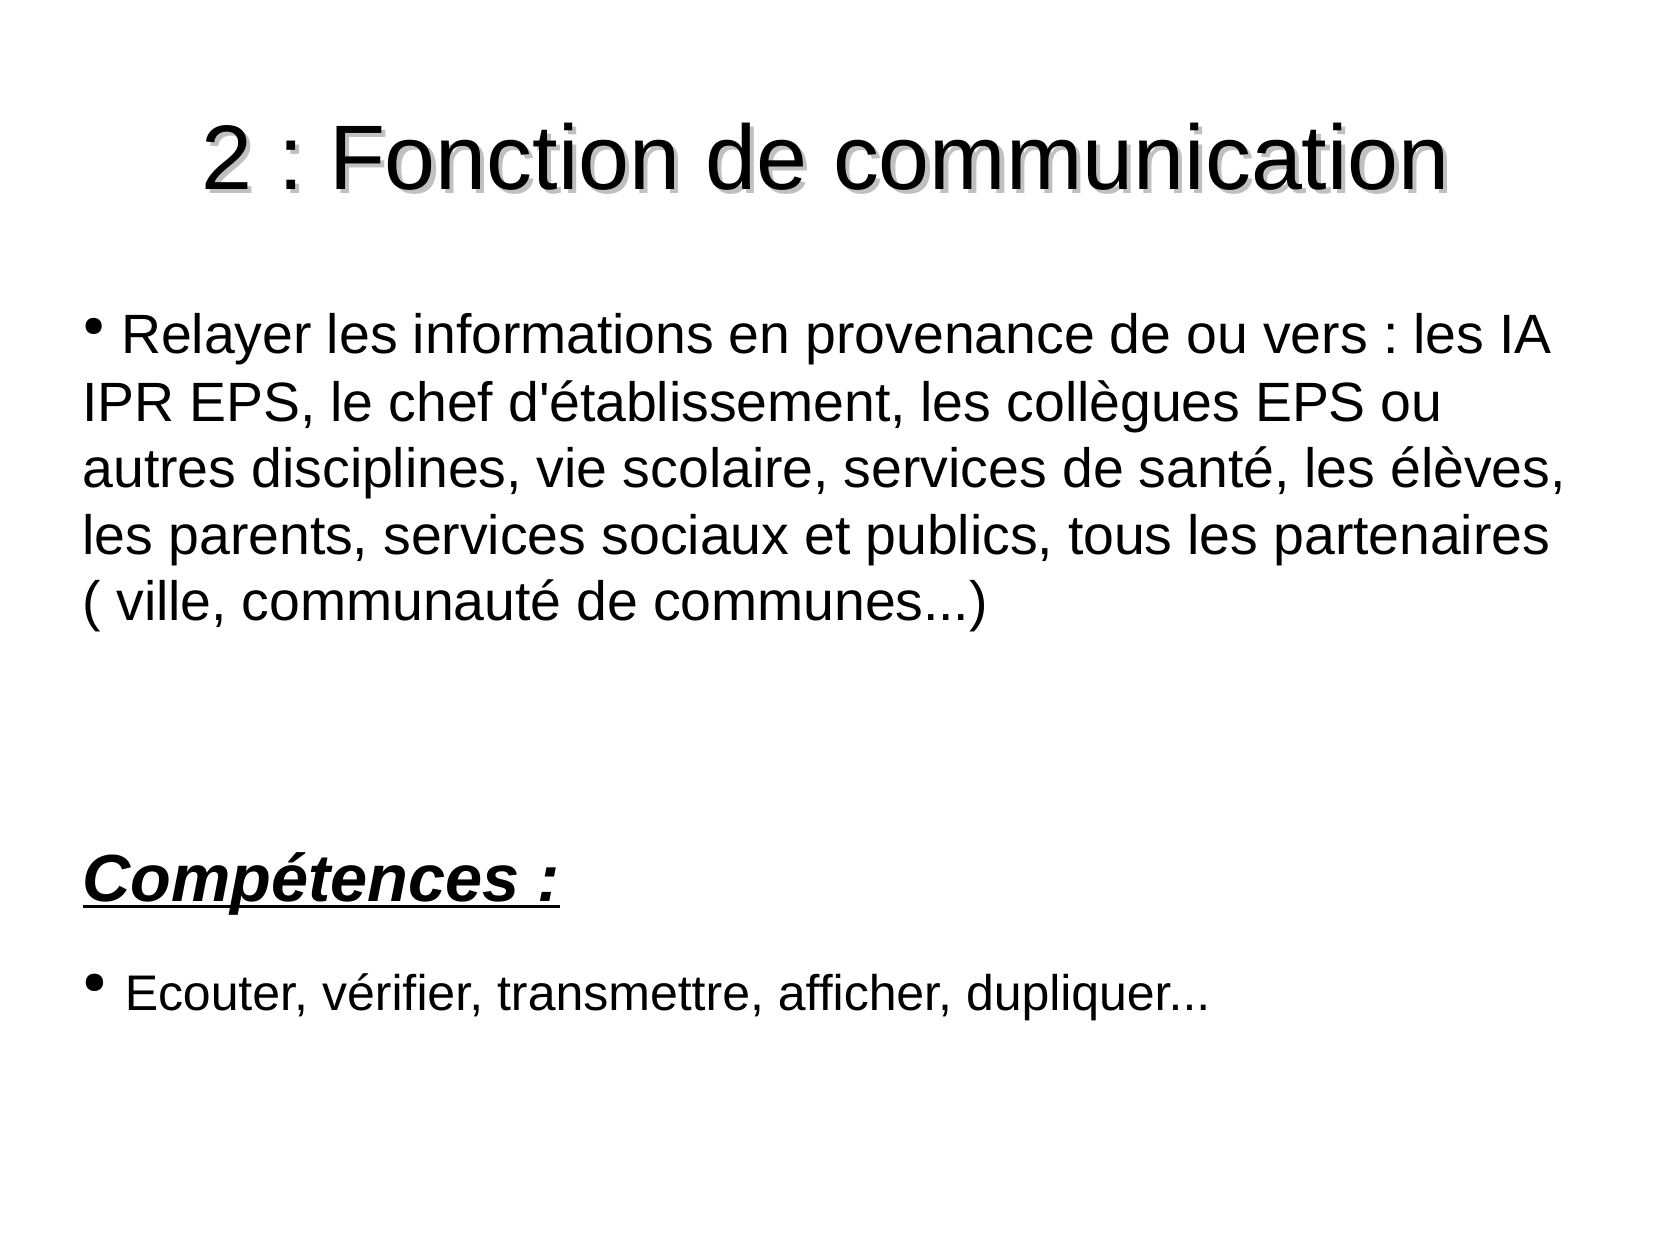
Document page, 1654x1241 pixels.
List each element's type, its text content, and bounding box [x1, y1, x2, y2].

list Compétences : Ecouter, vérifier, transmettre, afficher, dupliquer... [82, 834, 1571, 1178]
list Relayer les informations en provenance de ou vers : les IA IPR EPS, le chef d'établissement, les collègues EPS ou autres disciplines, vie scolaire, services de santé, les élèves, les parents, services sociaux et publics, tous les partenaires ( ville, communauté de communes...) [82, 290, 1571, 634]
title 2 : Fonction de communication [82, 49, 1571, 257]
